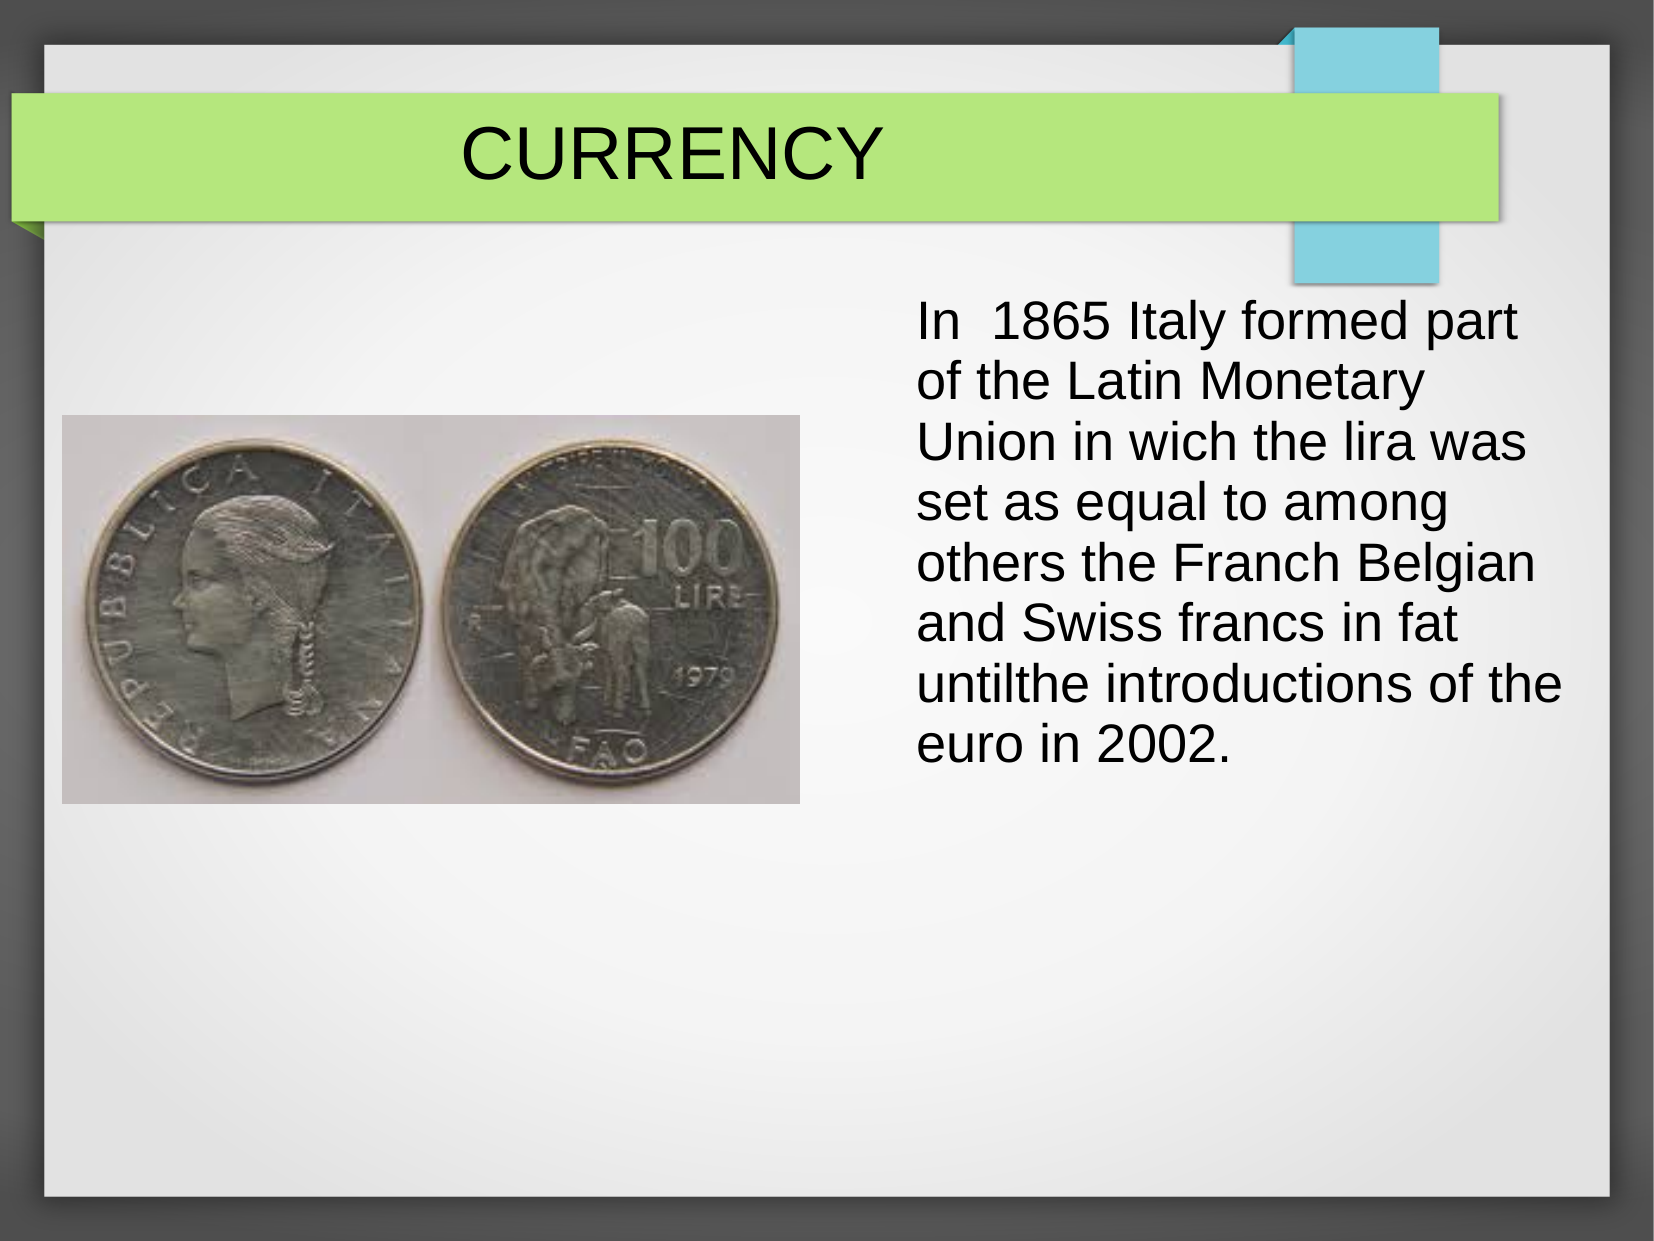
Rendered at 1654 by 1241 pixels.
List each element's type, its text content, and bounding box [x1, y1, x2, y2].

list In 1865 Italy formed part of the Latin Monetary Union in wich the lira was set as equal to among others the Franch Belgian and Swiss francs in fat untilthe introductions of the euro in 2002. [845, 290, 1572, 1010]
title CURRENCY [82, 94, 1264, 213]
picture [0, 0, 1654, 1241]
